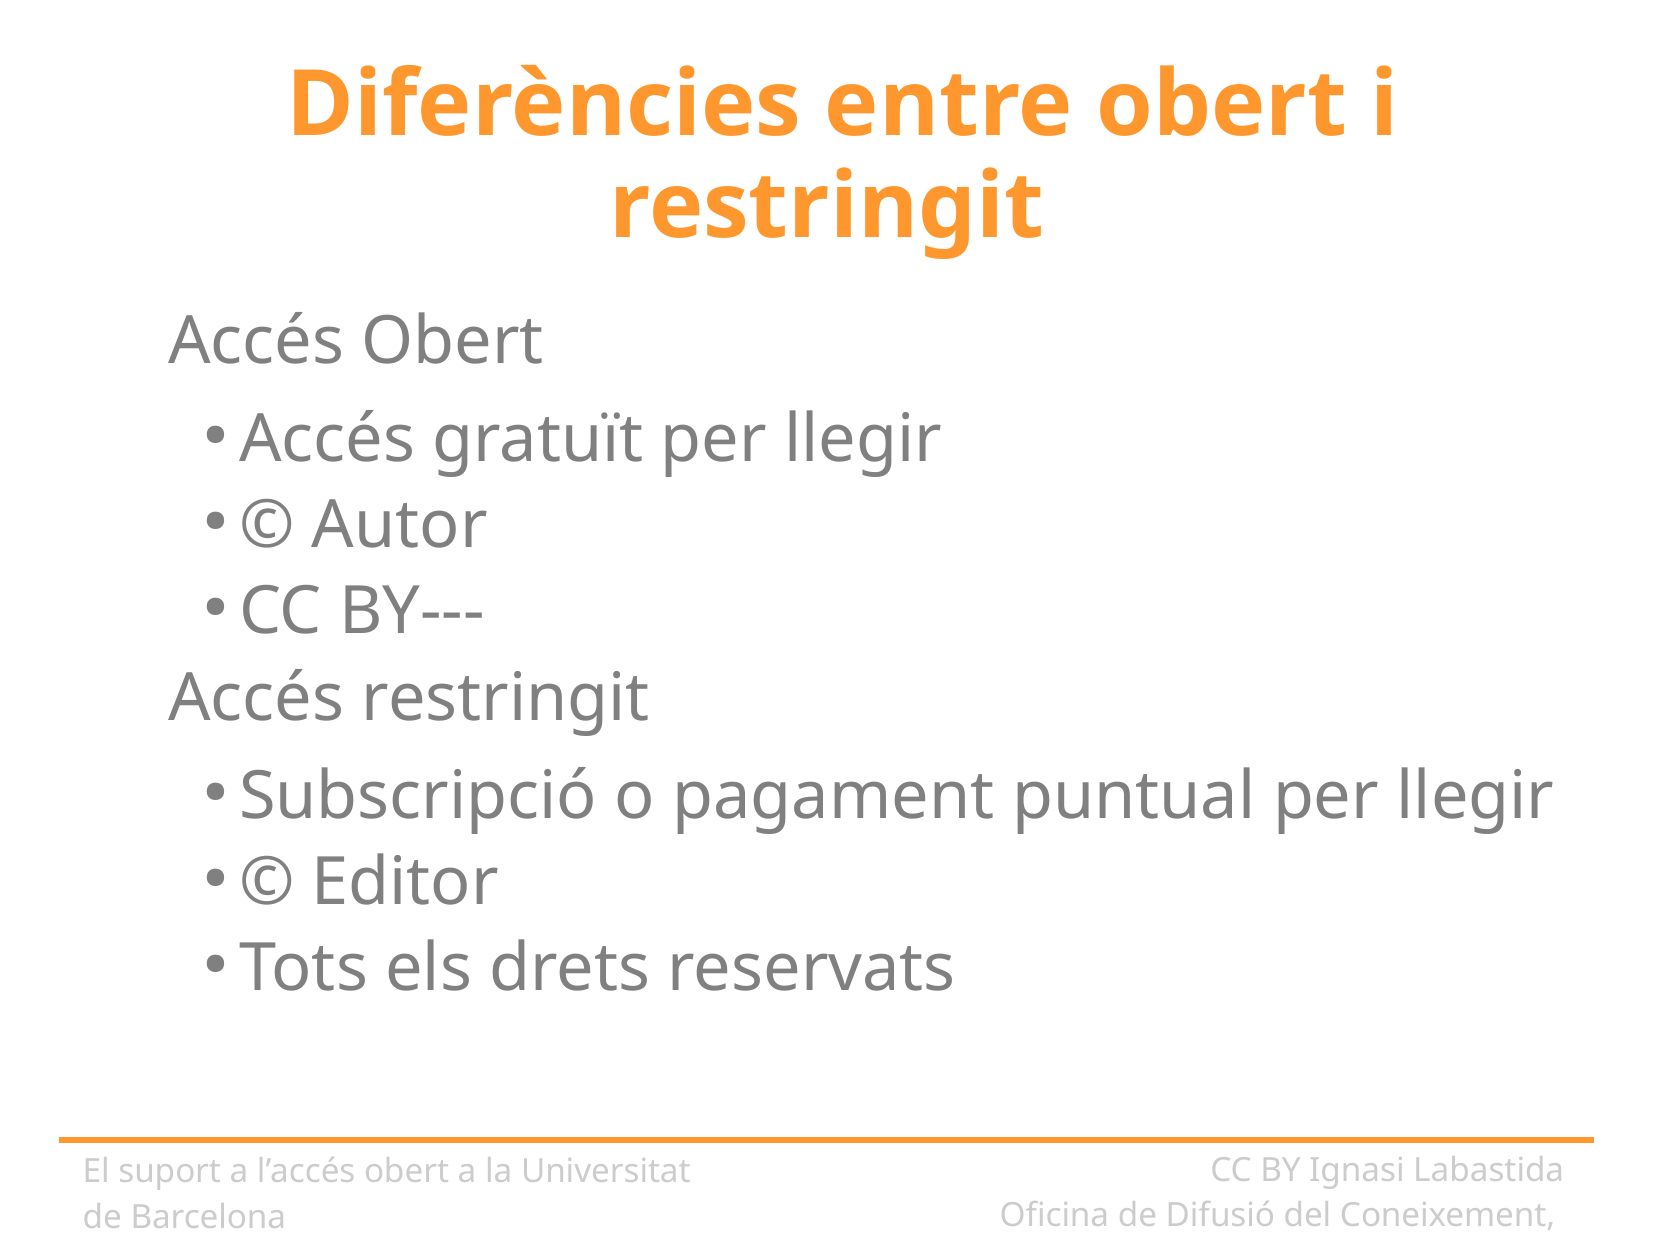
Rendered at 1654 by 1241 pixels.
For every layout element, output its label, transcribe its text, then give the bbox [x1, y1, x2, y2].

list Accés Obert Accés gratuït per llegir © Autor CC BY--- Accés restringit Subscripció o pagament puntual per llegir © Editor Tots els drets reservats [82, 291, 1571, 1111]
title Diferències entre obert i restringit [82, 38, 1571, 267]
